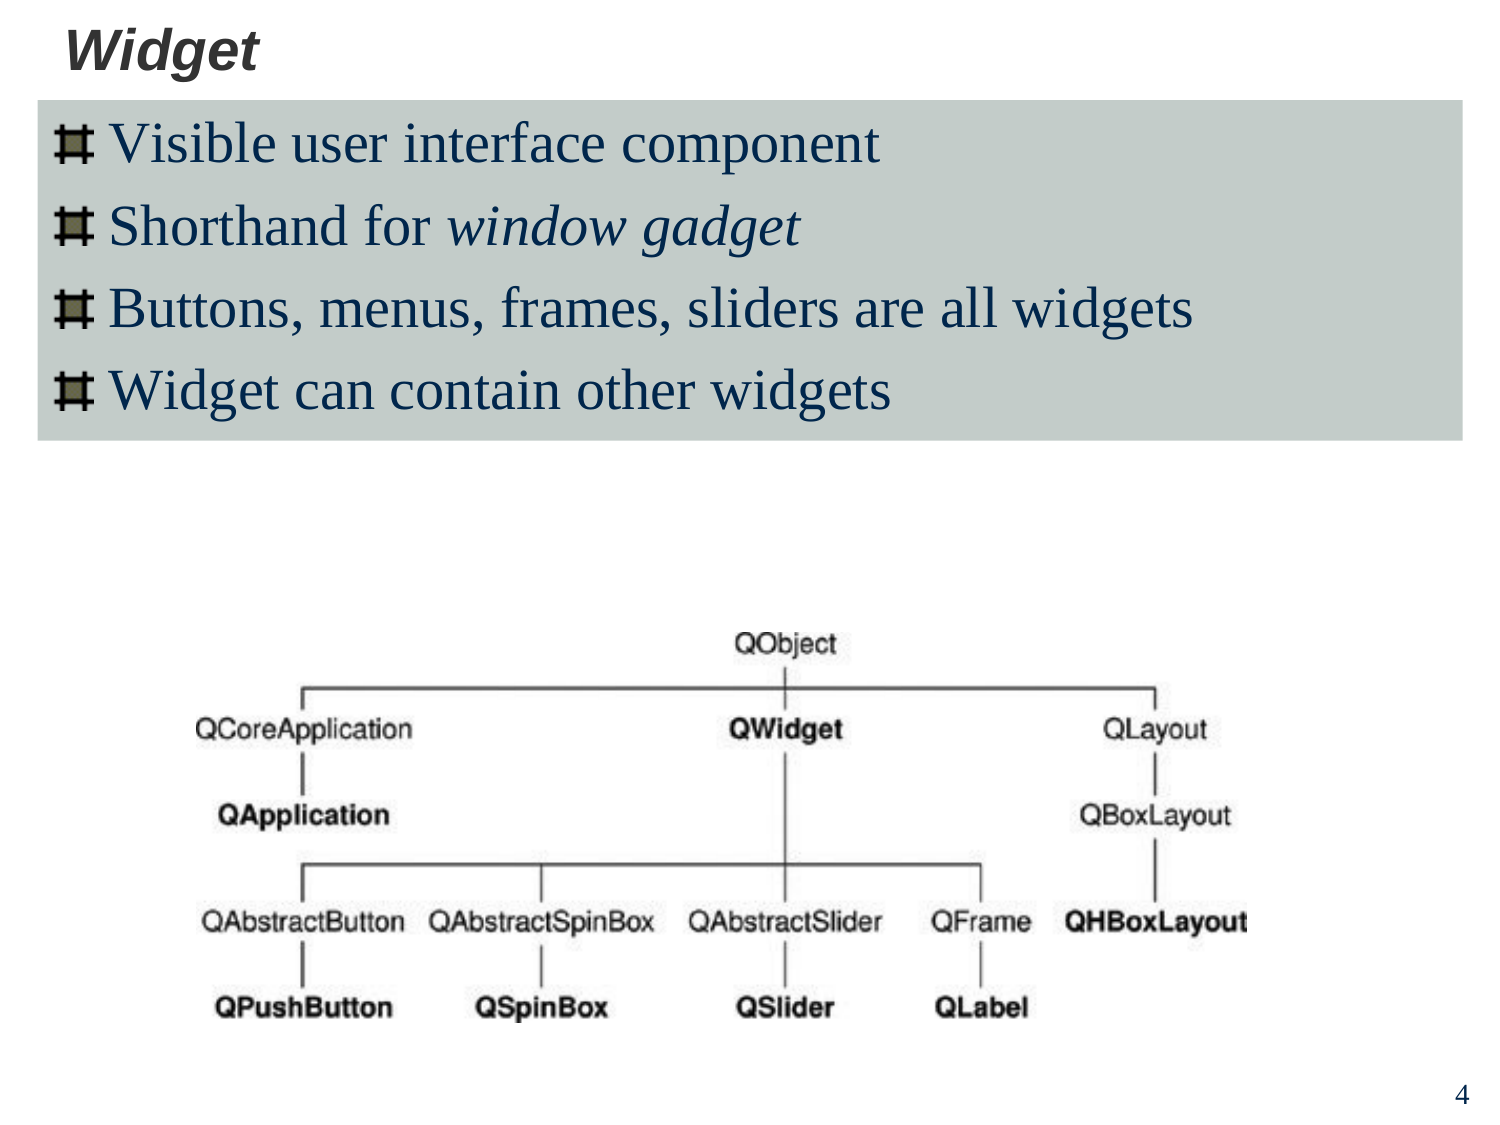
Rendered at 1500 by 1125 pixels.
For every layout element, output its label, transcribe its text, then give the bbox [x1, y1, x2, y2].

picture [196, 632, 1247, 1023]
list Visible user interface component Shorthand for window gadget Buttons, menus, frames, sliders are all widgets Widget can contain other widgets [37, 100, 1463, 441]
title Widget [50, 0, 1450, 91]
